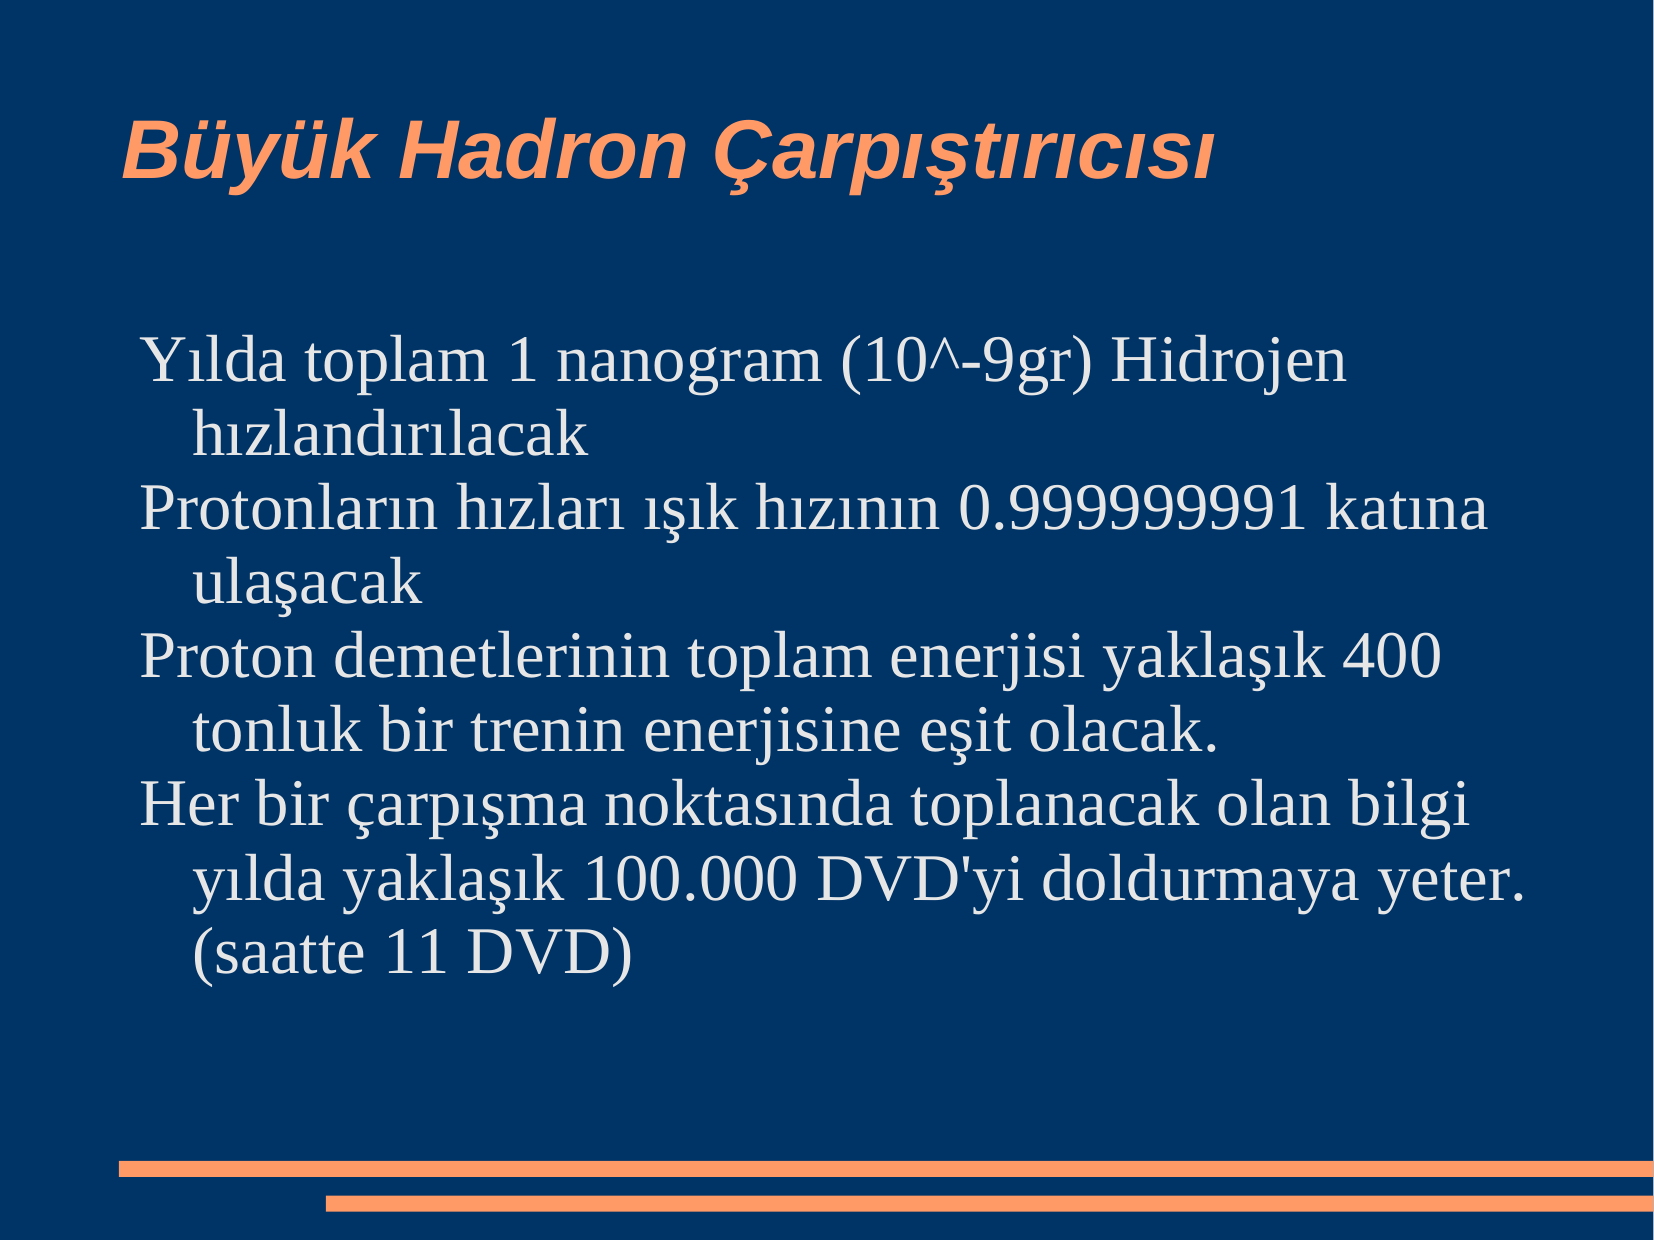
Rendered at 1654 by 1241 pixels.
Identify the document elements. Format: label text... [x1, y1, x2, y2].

title Büyük Hadron Çarpıştırıcısı [121, 53, 1534, 247]
list Yılda toplam 1 nanogram (10^-9gr) Hidrojen hızlandırılacak Protonların hızları ışık hızının 0.999999991 katına ulaşacak Proton demetlerinin toplam enerjisi yaklaşık 400 tonluk bir trenin enerjisine eşit olacak. Her bir çarpışma noktasında toplanacak olan bilgi yılda yaklaşık 100.000 DVD'yi doldurmaya yeter. (saatte 11 DVD) [121, 322, 1561, 1118]
